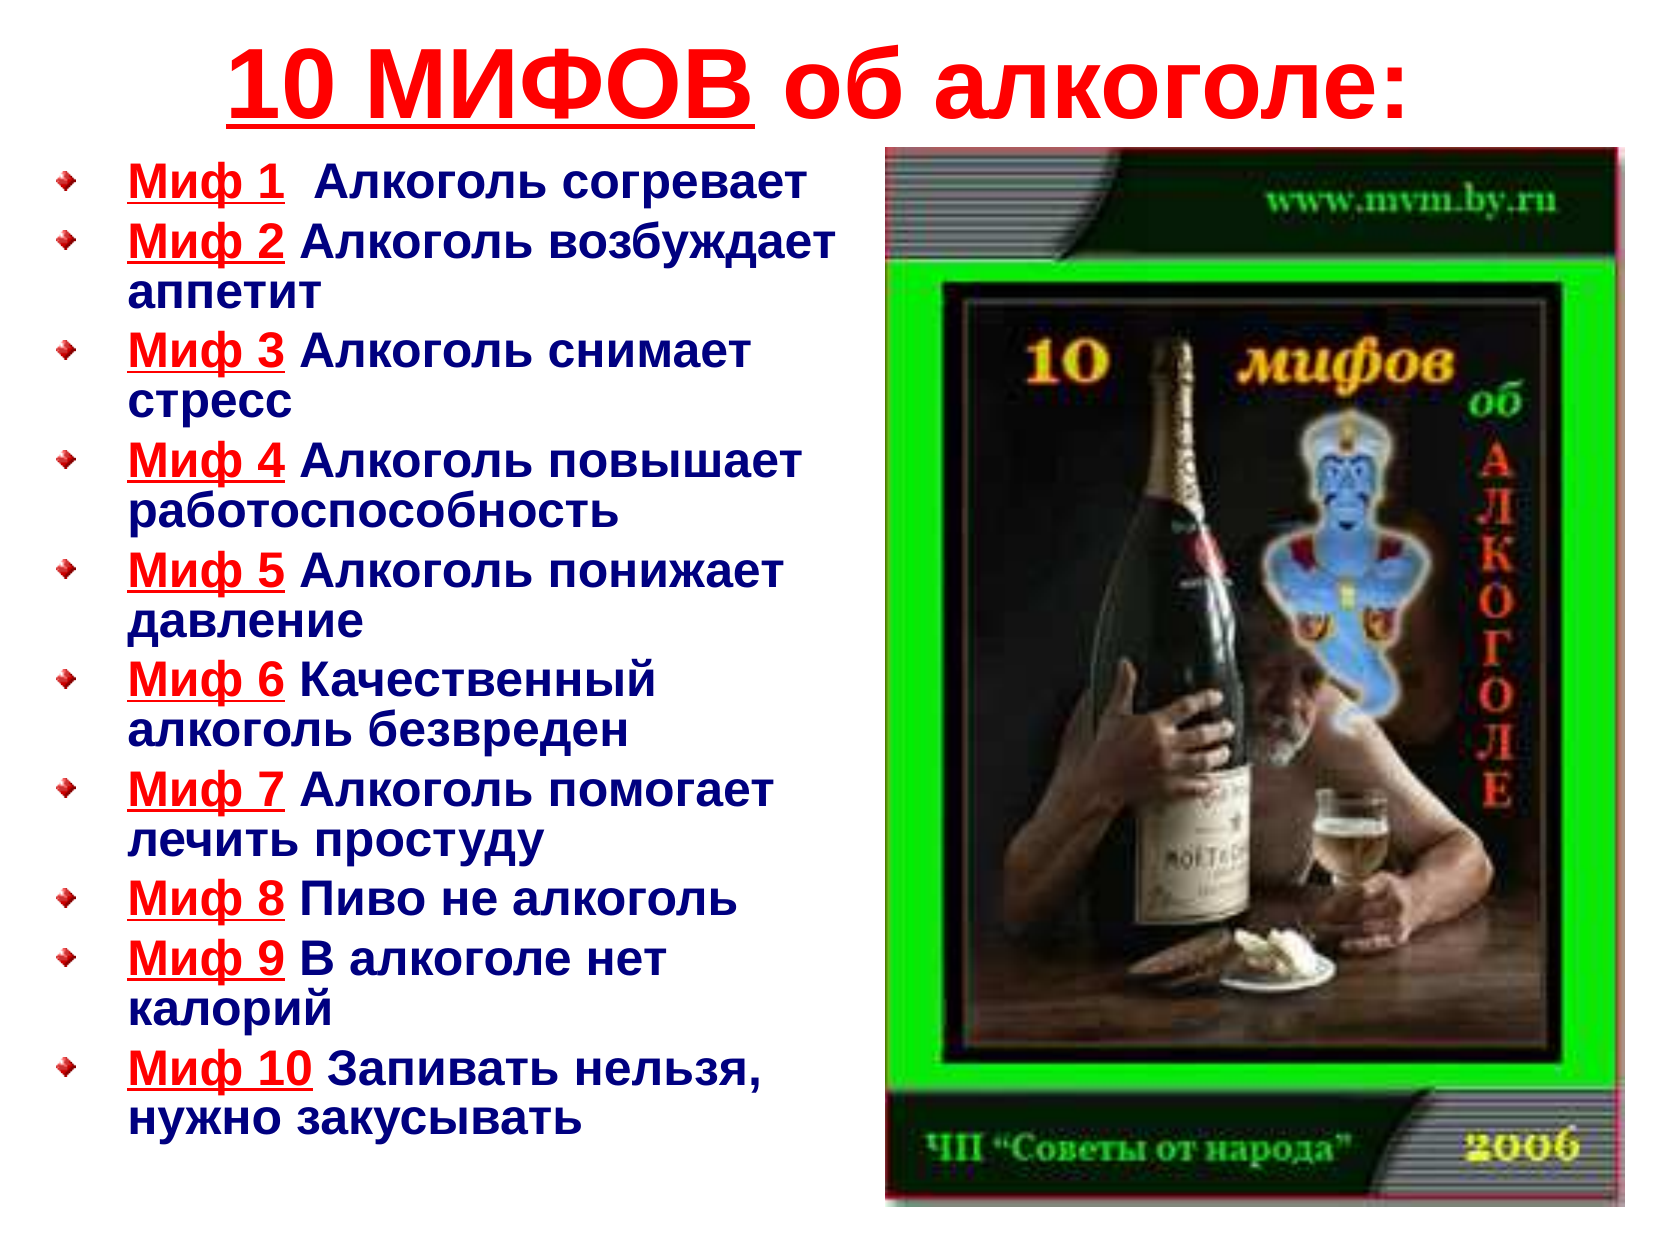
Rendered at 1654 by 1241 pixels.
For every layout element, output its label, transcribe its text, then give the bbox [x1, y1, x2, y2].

list Миф 1 Алкоголь согревает Миф 2 Алкоголь возбуждает аппетит Миф 3 Алкоголь снимает стресс Миф 4 Алкоголь повышает работоспособность Миф 5 Алкоголь понижает давление Миф 6 Качественный алкоголь безвреден Миф 7 Алкоголь помогает лечить простуду Миф 8 Пиво не алкоголь Миф 9 В алкоголе нет калорий Миф 10 Запивать нельзя, нужно закусывать [29, 151, 885, 1182]
text_box [885, 147, 1625, 1207]
title 10 МИФОВ об алкоголе: [88, 20, 1577, 148]
